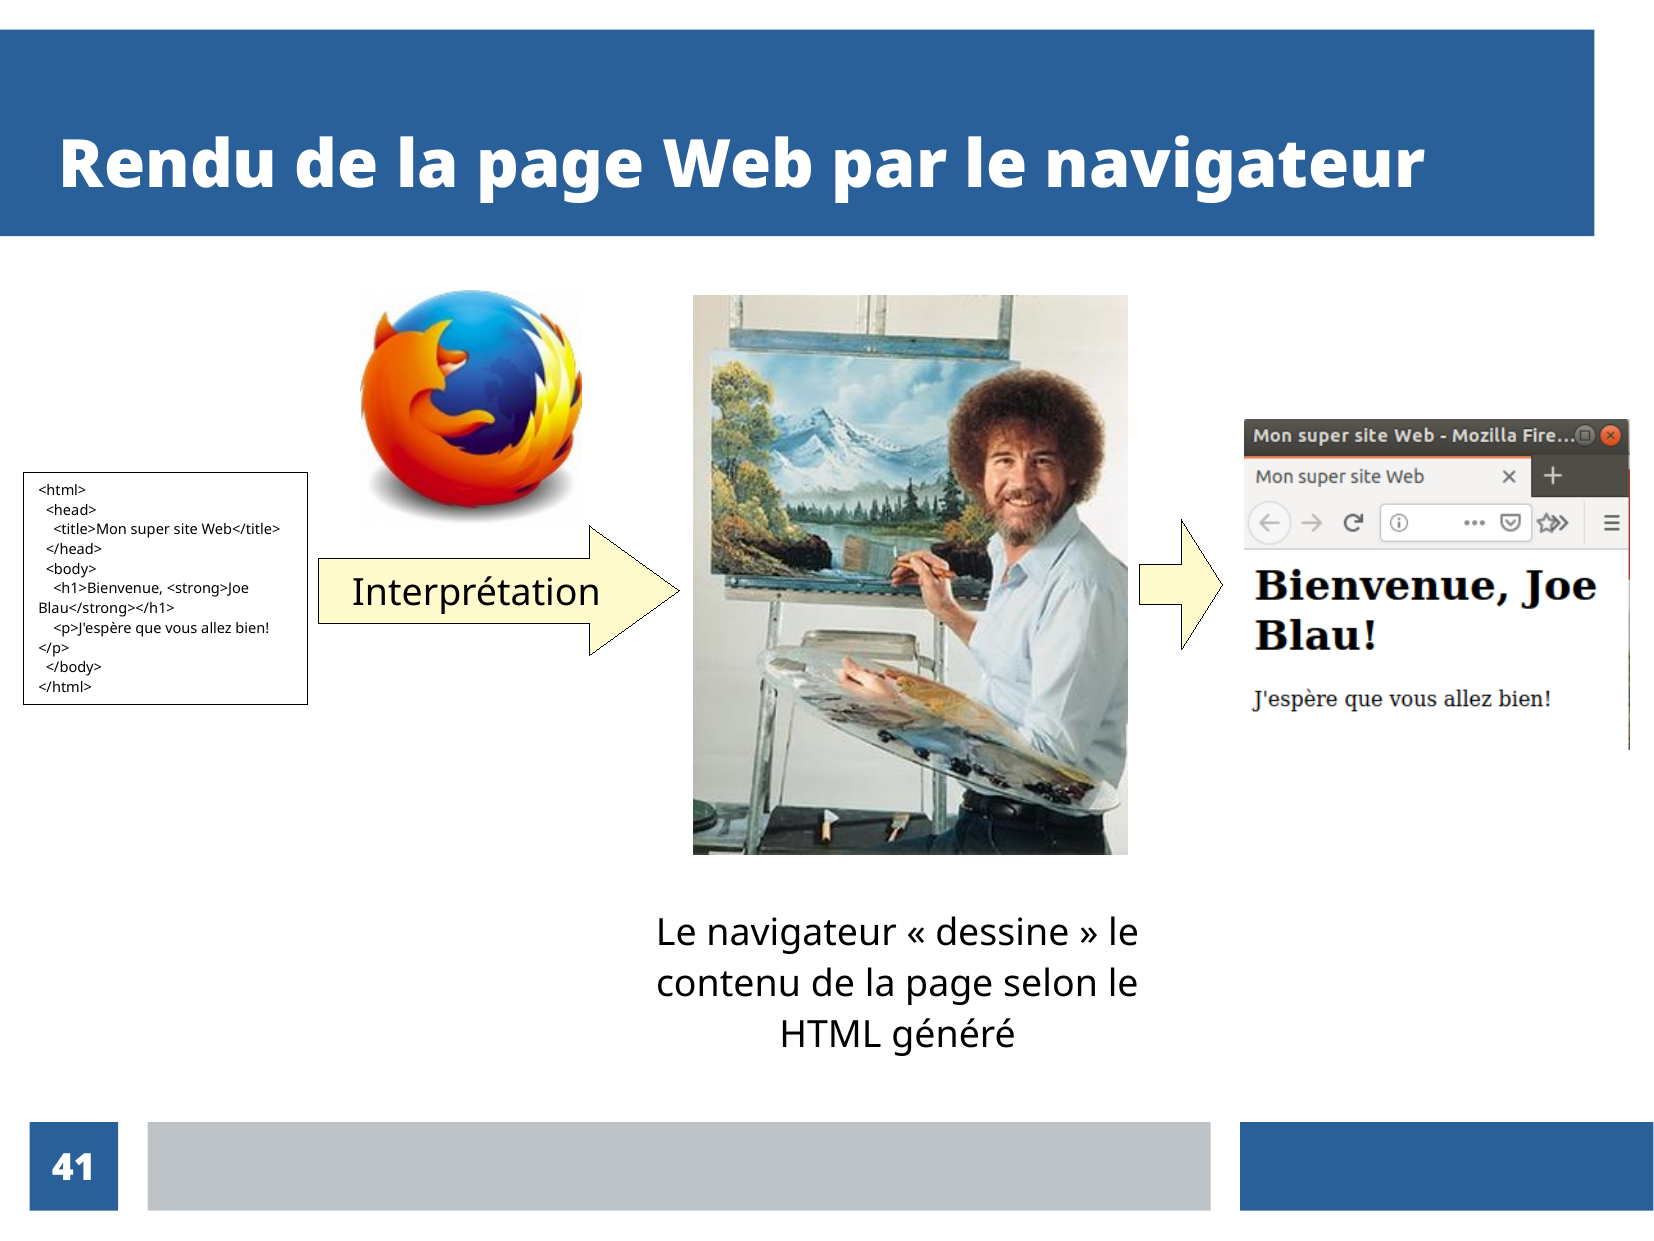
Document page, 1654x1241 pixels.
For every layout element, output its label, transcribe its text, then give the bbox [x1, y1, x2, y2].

picture [1244, 419, 1630, 751]
picture [693, 295, 1128, 855]
text_box [1139, 519, 1223, 650]
picture [360, 290, 582, 526]
title Rendu de la page Web par le navigateur [59, 59, 1595, 207]
text_box <html> <head> <title>Mon super site Web</title> </head> <body> <h1>Bienvenue, <strong>Joe Blau</strong></h1> <p>J'espère que vous allez bien!</p> </body> </html> [23, 472, 308, 697]
text_box Le navigateur « dessine » le contenu de la page selon le HTML généré [625, 897, 1170, 1087]
text_box Interprétation [318, 525, 680, 656]
